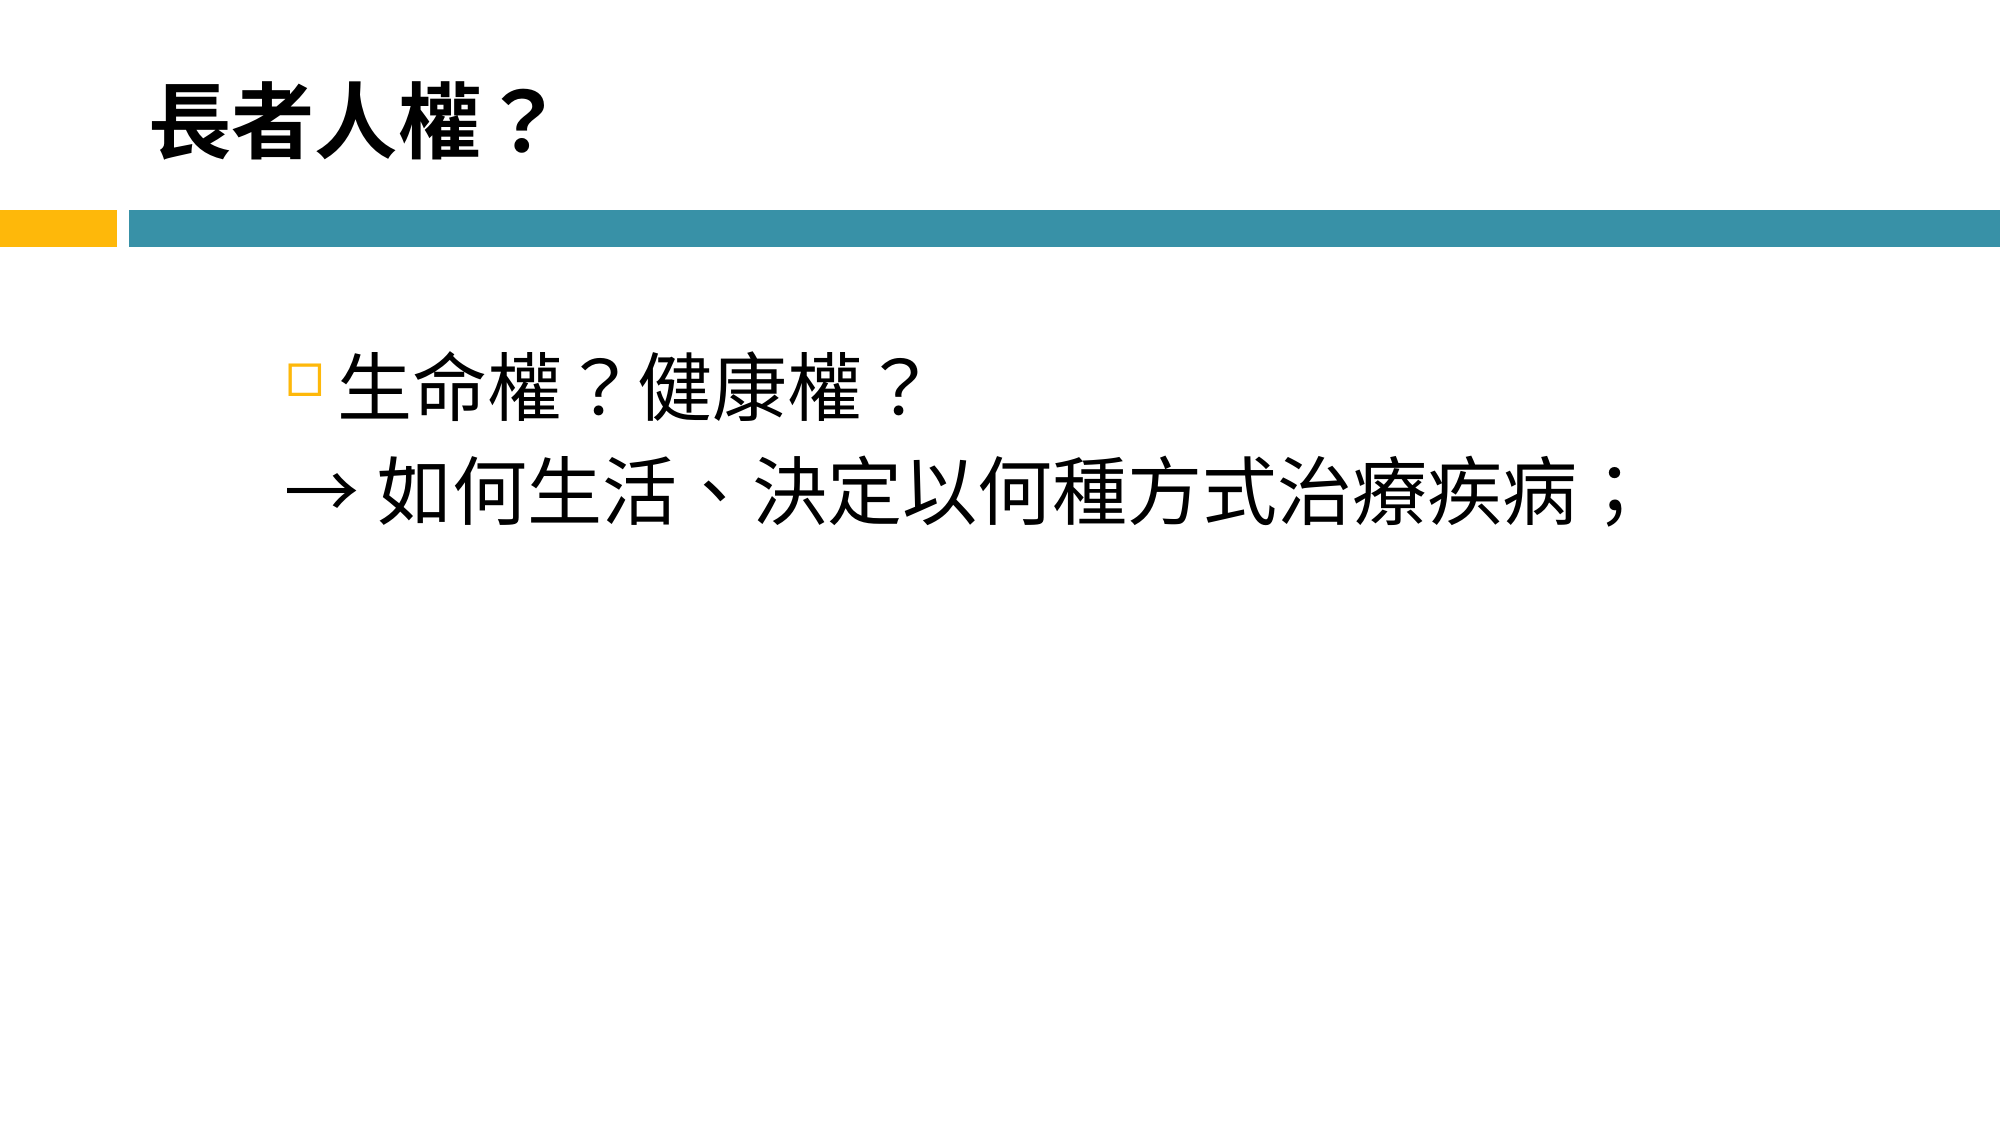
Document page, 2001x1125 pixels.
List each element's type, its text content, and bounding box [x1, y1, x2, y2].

title 長者人權？ [133, 37, 1917, 201]
list 生命權？健康權？ →如何生活、決定以何種方式治療疾病； [269, 332, 2000, 899]
